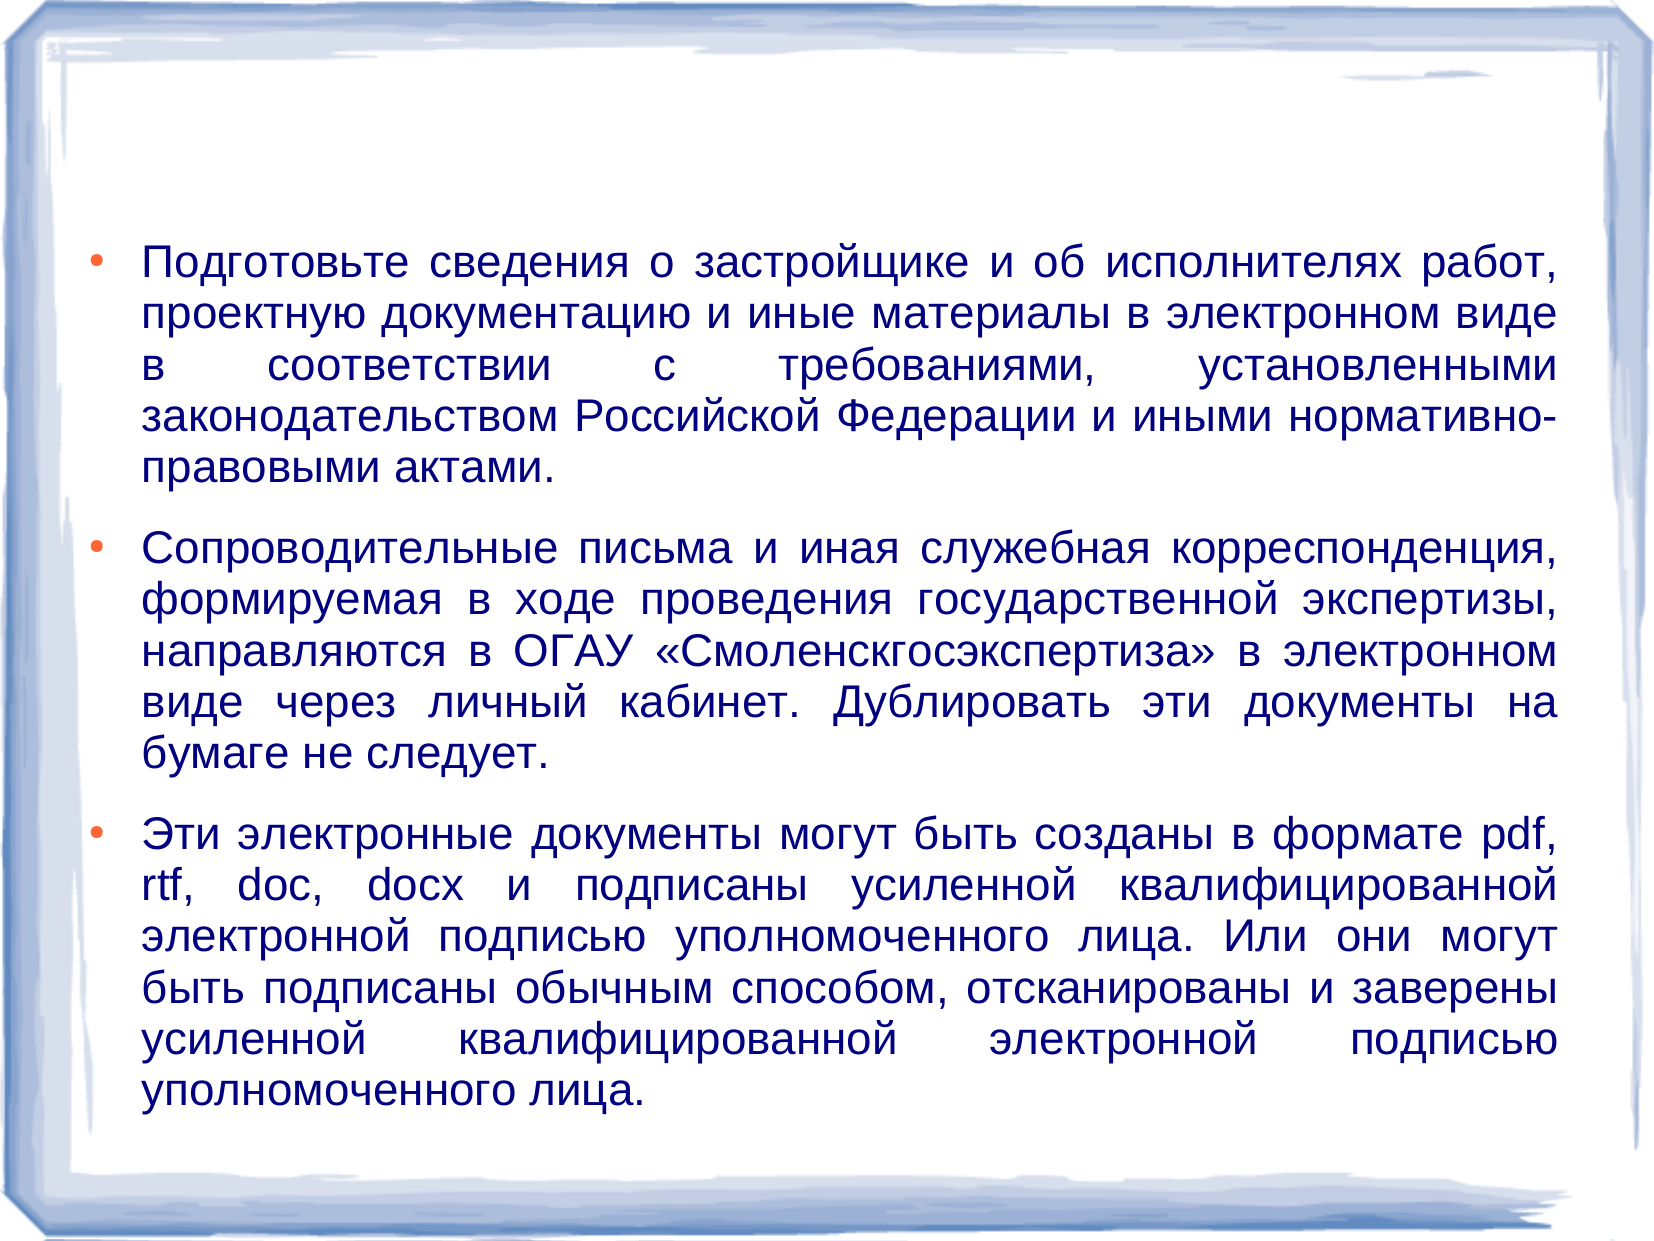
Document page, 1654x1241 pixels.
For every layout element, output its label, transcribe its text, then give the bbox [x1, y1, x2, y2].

list Подготовьте сведения о застройщике и об исполнителях работ, проектную документацию и иные материалы в электронном виде в соответствии с требованиями, установленными законодательством Российской Федерации и иными нормативно-правовыми актами. Сопроводительные письма и иная служебная корреспонденция, формируемая в ходе проведения государственной экспертизы, направляются в ОГАУ «Смоленскгосэкспертиза» в электронном виде через личный кабинет. Дублировать эти документы на бумаге не следует. Эти электронные документы могут быть созданы в формате pdf, rtf, doc, docx и подписаны усиленной квалифицированной электронной подписью уполномоченного лица. Или они могут быть подписаны обычным способом, отсканированы и заверены усиленной квалифицированной электронной подписью уполномоченного лица. [70, 236, 1560, 1116]
picture [0, 0, 1654, 1241]
